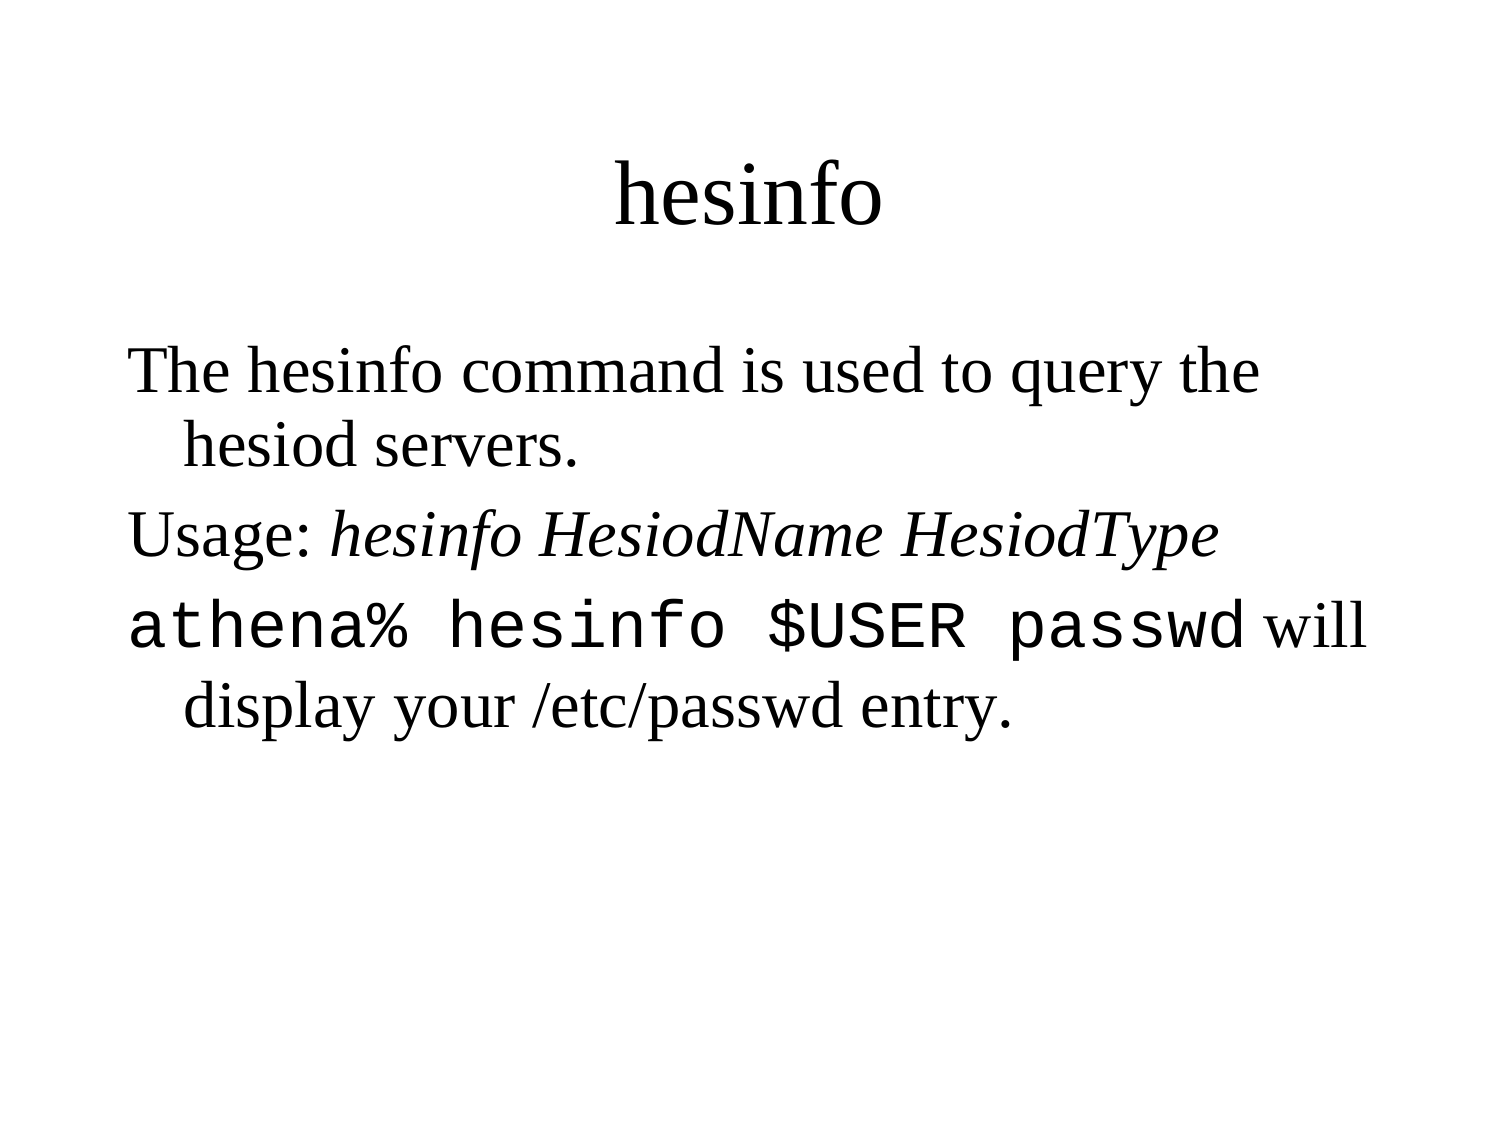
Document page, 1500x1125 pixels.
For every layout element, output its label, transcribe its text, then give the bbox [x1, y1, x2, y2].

title hesinfo [112, 99, 1388, 288]
list The hesinfo command is used to query the hesiod servers. Usage: hesinfo HesiodName HesiodType athena% hesinfo $USER passwd will display your /etc/passwd entry. [112, 324, 1388, 1001]
